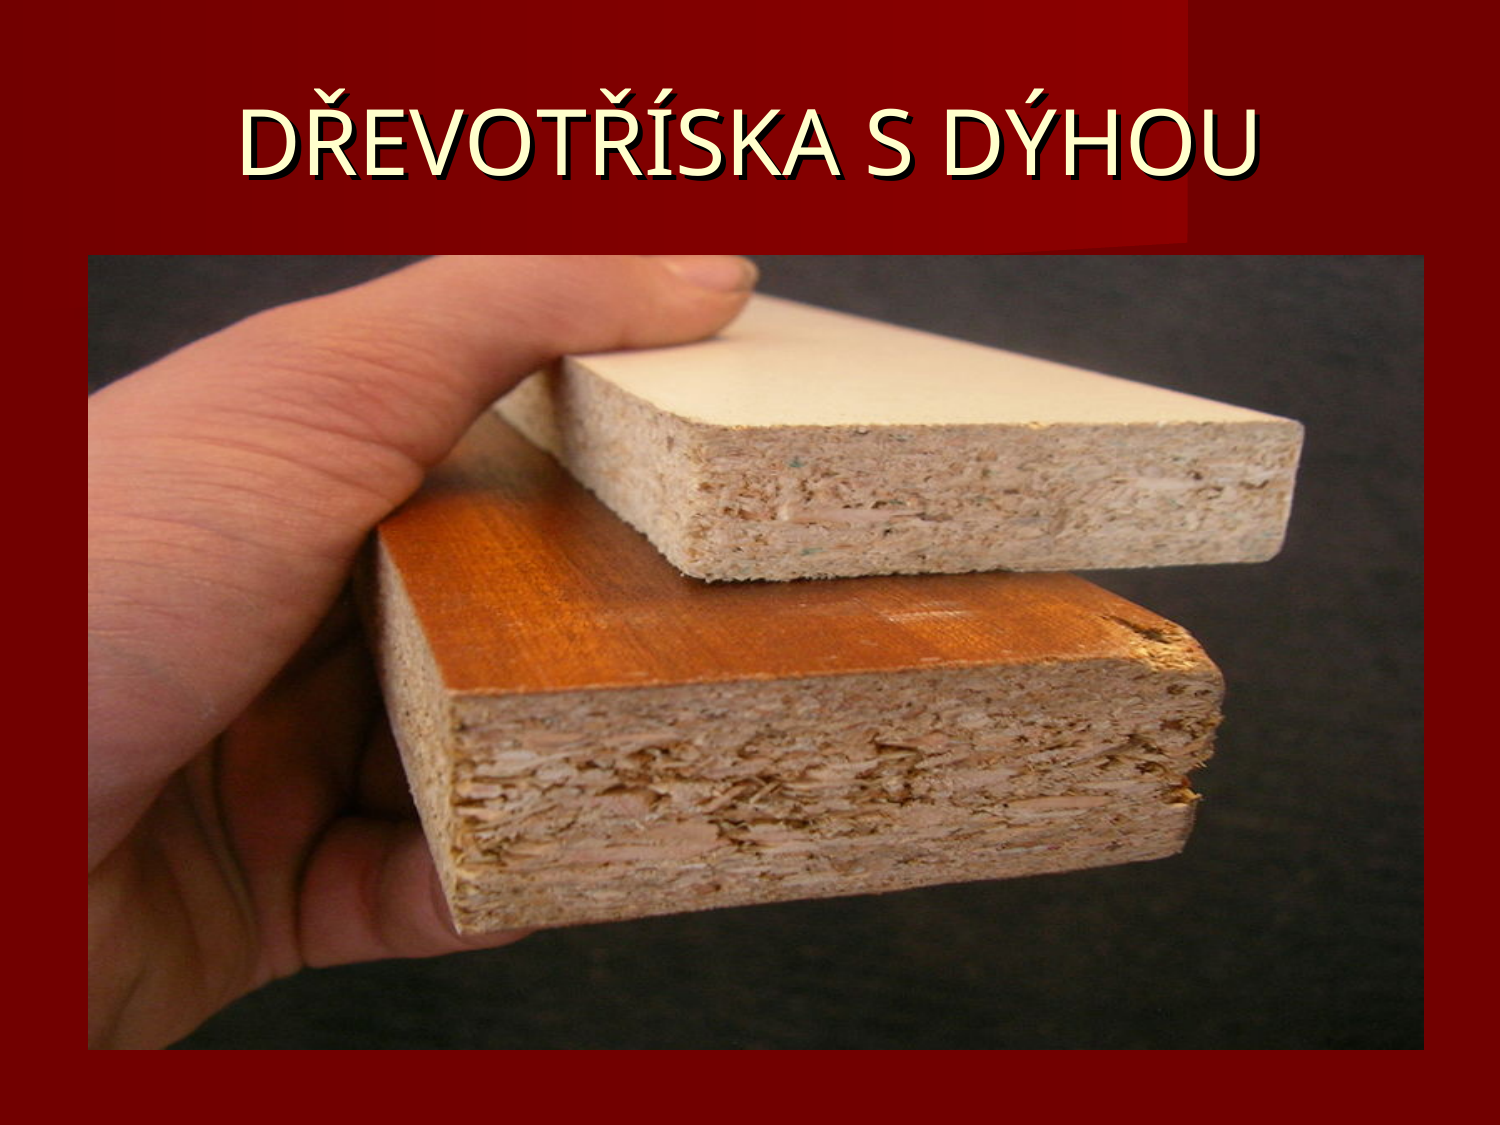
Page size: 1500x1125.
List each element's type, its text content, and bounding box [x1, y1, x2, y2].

title DŘEVOTŘÍSKA S DÝHOU [75, 45, 1426, 233]
picture [88, 255, 1424, 1050]
